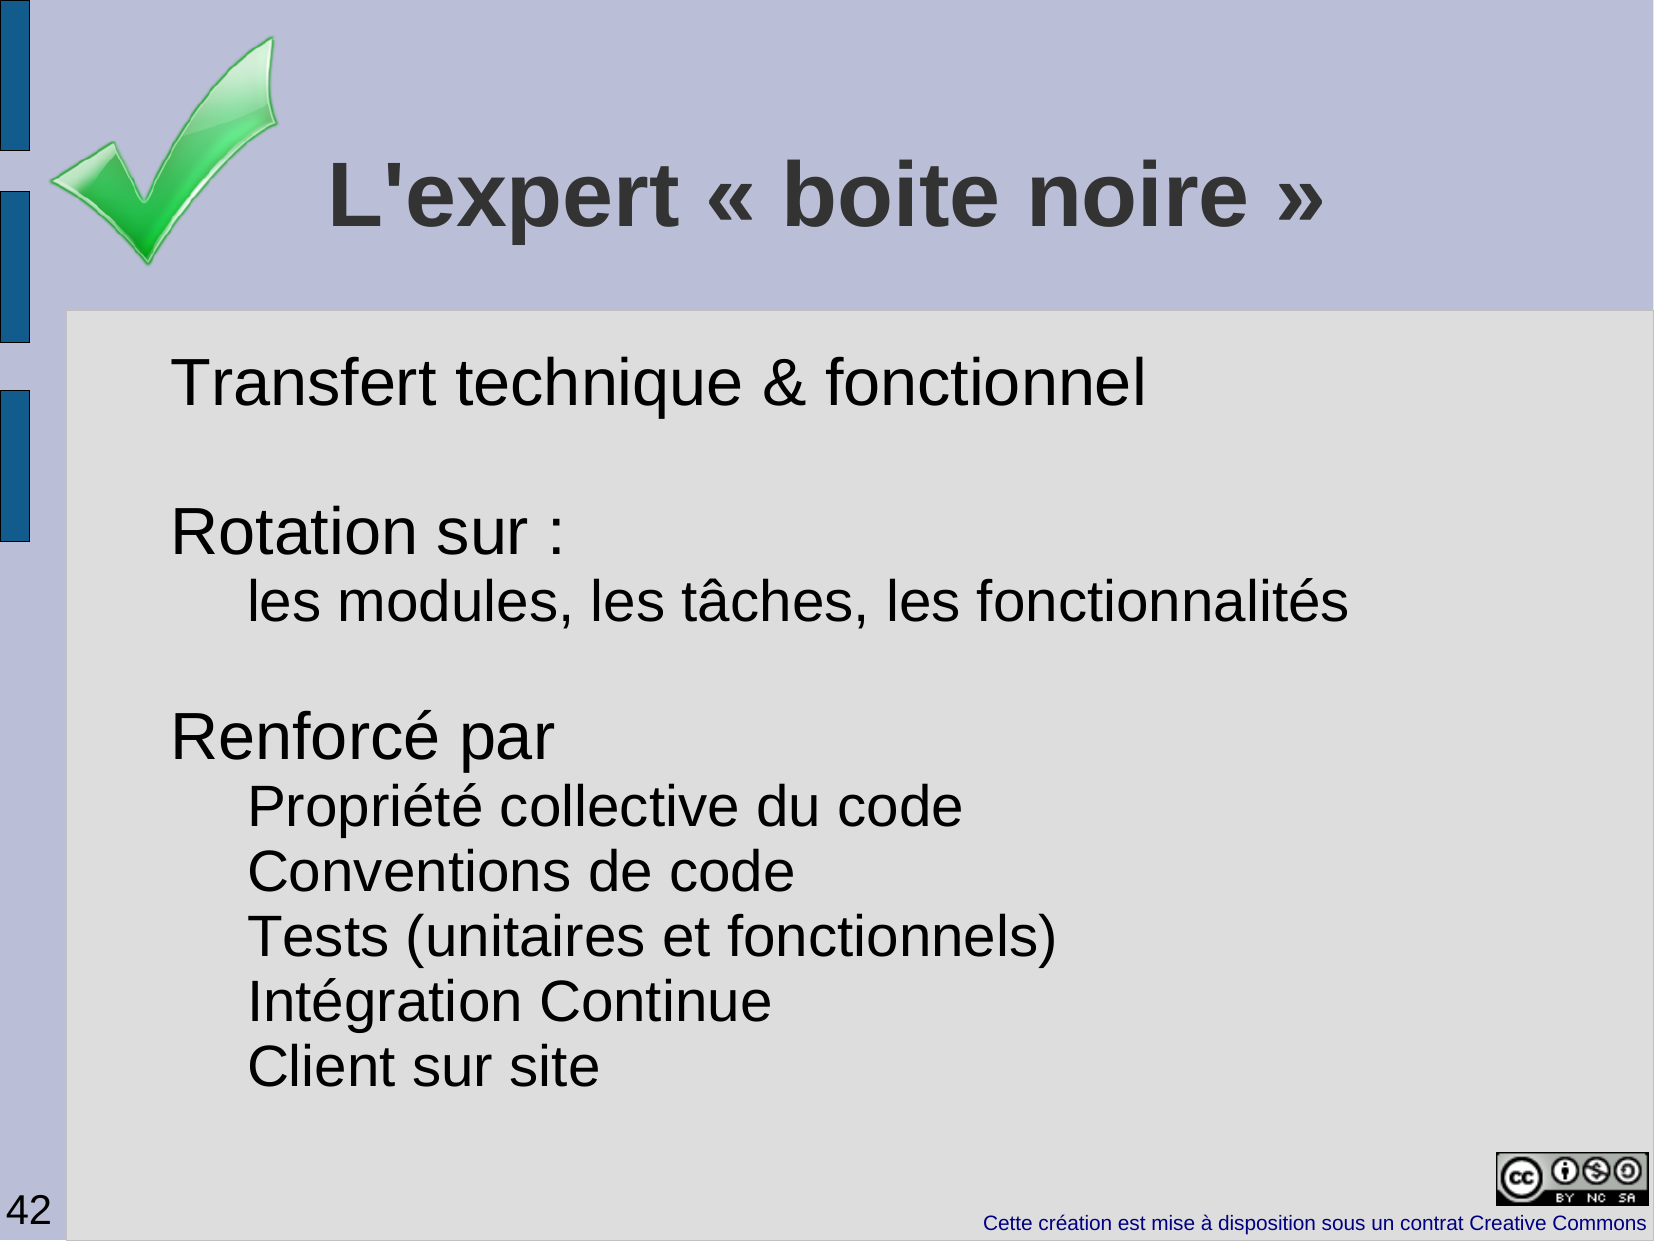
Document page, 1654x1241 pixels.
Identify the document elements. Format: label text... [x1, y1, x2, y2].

list Transfert technique & fonctionnel Rotation sur : les modules, les tâches, les fonctionnalités Renforcé par Propriété collective du code Conventions de code Tests (unitaires et fonctionnels) Intégration Continue Client sur site [152, 344, 1534, 1127]
picture [41, 29, 284, 272]
title L'expert « boite noire » [121, 91, 1534, 299]
picture [1496, 1152, 1649, 1206]
